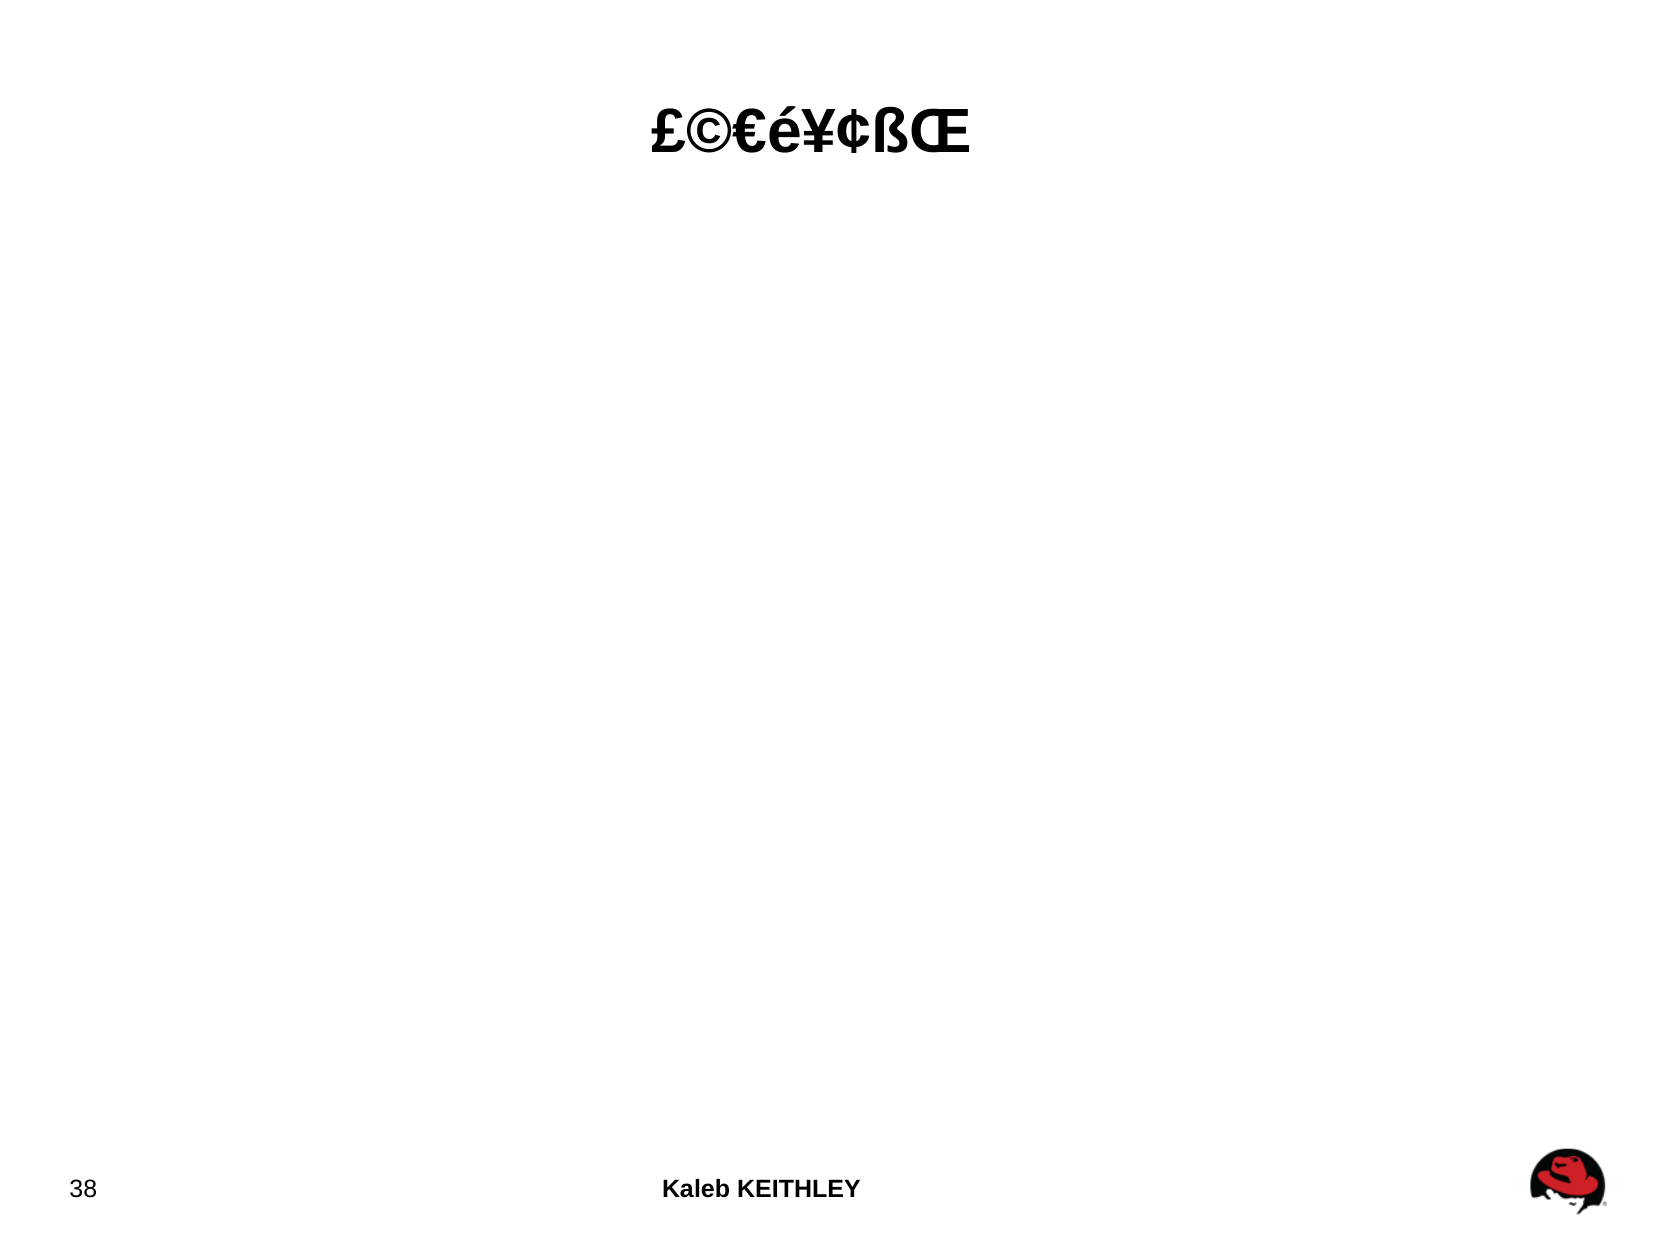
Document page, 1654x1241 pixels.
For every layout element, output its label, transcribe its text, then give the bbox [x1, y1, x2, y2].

picture [1529, 1146, 1613, 1224]
title £©€é¥¢ßŒ [82, 37, 1571, 226]
